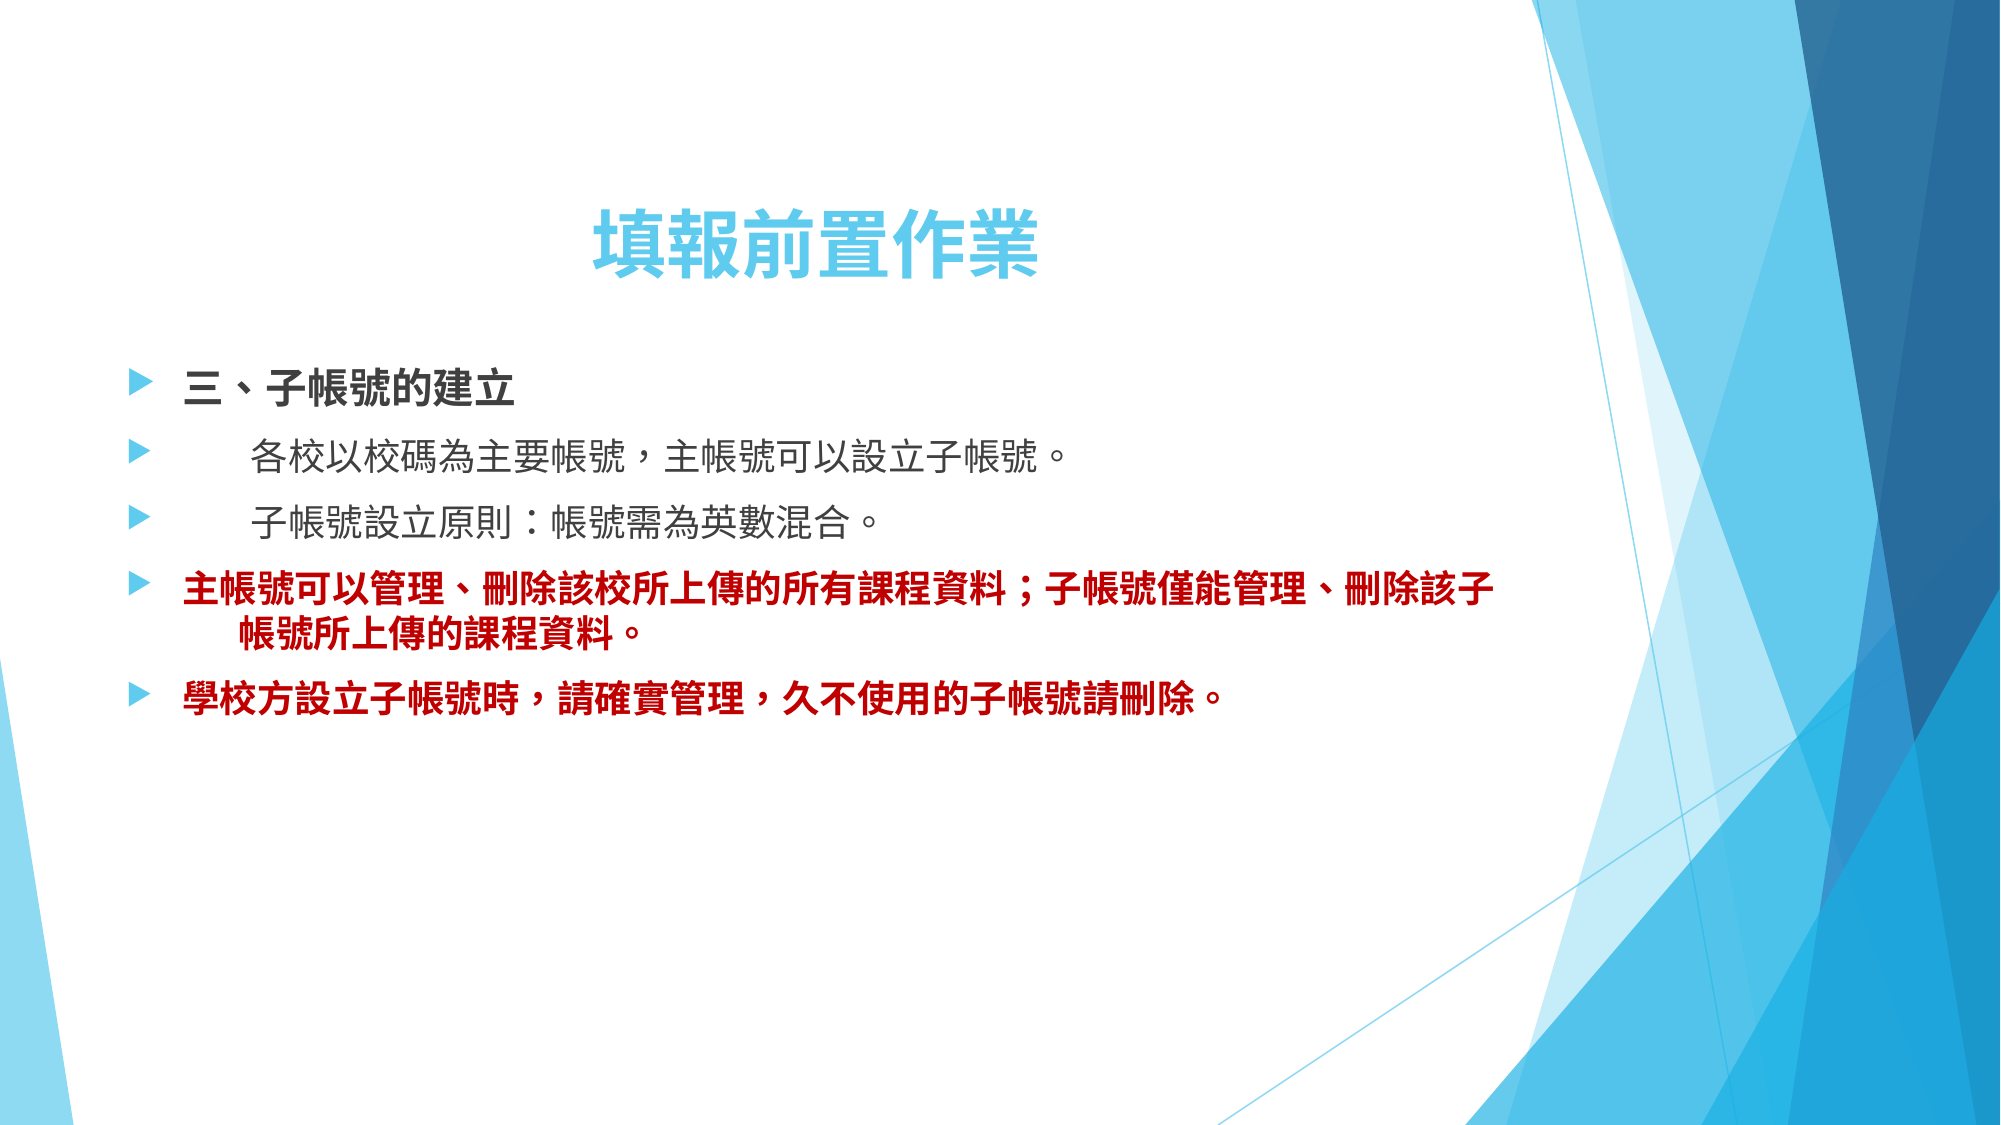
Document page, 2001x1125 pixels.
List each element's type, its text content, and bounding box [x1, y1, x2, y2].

title 填報前置作業 [111, 99, 1522, 317]
list 三、子帳號的建立 各校以校碼為主要帳號，主帳號可以設立子帳號。 子帳號設立原則：帳號需為英數混合。 主帳號可以管理、刪除該校所上傳的所有課程資料；子帳號僅能管理、刪除該子帳號所上傳的課程資料。 學校方設立子帳號時，請確實管理，久不使用的子帳號請刪除。 [111, 354, 1522, 992]
